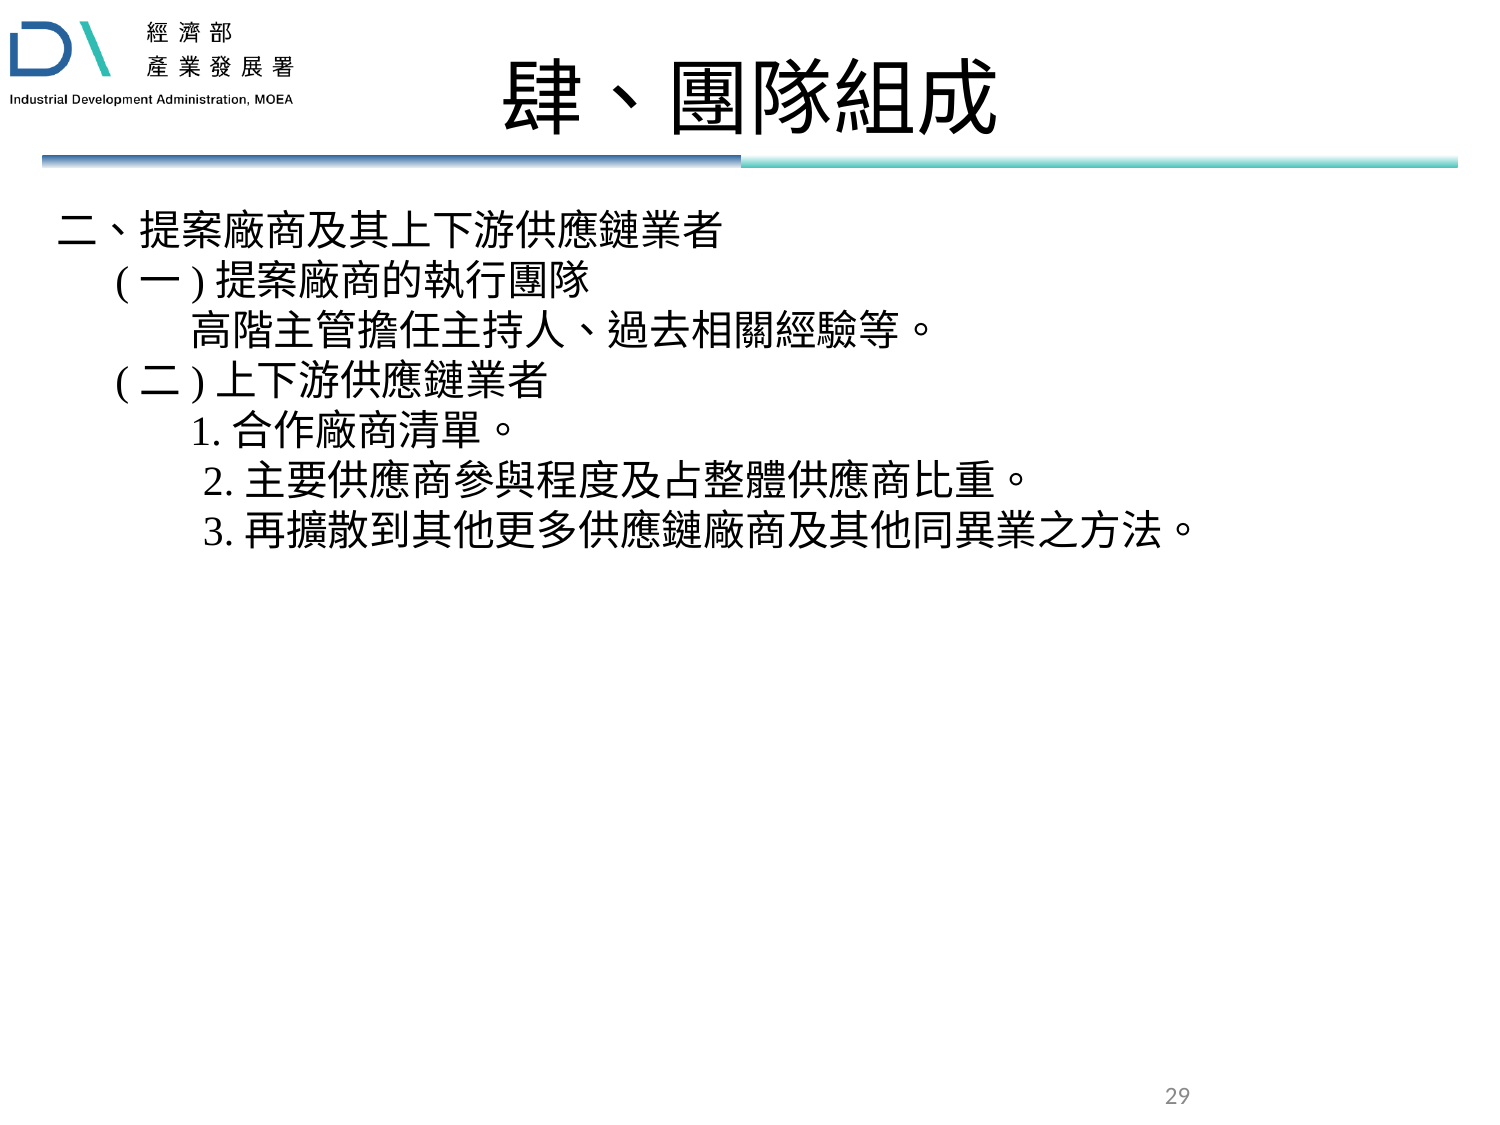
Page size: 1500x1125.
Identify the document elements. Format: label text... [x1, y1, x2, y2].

text_box 29 [1149, 1065, 1500, 1125]
text_box 二、提案廠商及其上下游供應鏈業者 (一)提案廠商的執行團隊 高階主管擔任主持人、過去相關經驗等。 (二)上下游供應鏈業者 1.合作廠商清單。 2.主要供應商參與程度及占整體供應商比重。 3.再擴散到其他更多供應鏈廠商及其他同異業之方法。 [41, 196, 1391, 612]
title 肆、團隊組成 [75, 19, 1426, 171]
